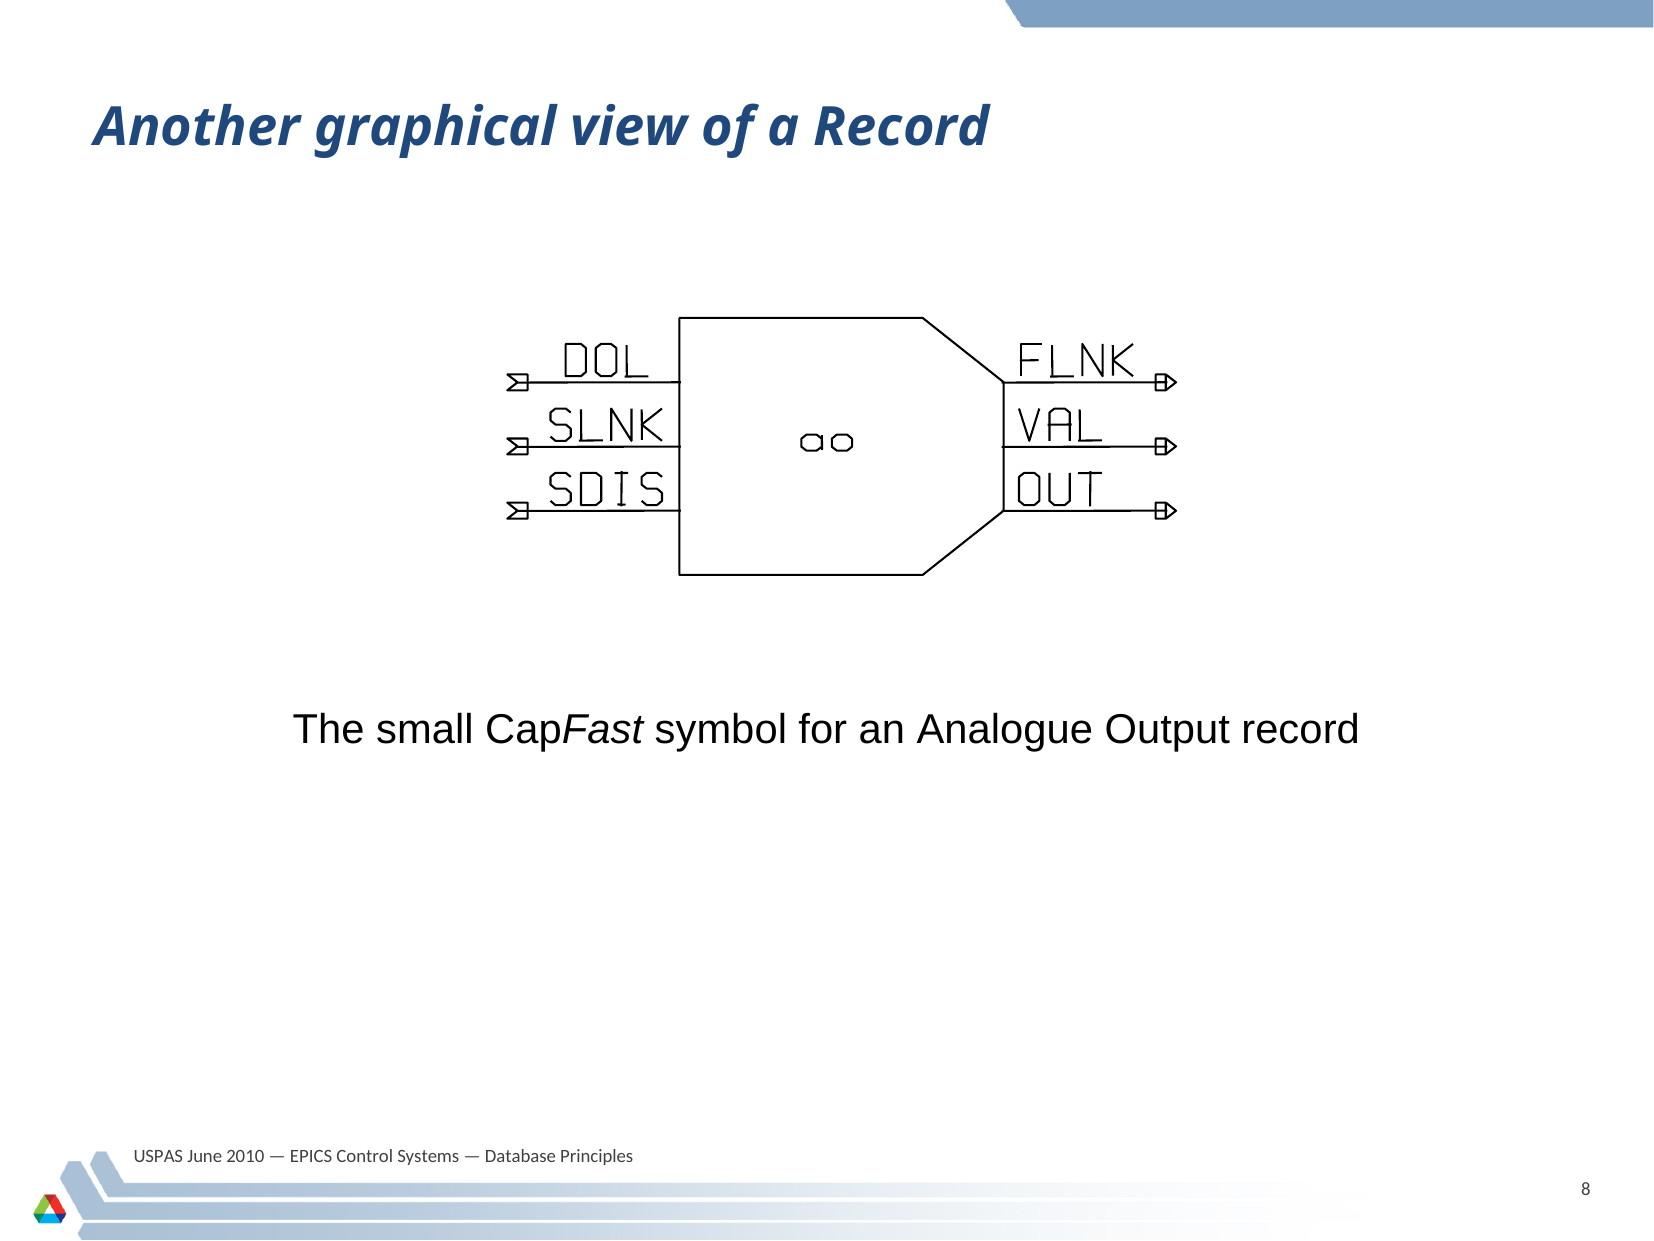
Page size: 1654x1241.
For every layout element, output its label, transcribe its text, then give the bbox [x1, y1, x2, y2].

picture [0, 0, 1654, 29]
picture [0, 1143, 1654, 1240]
text_box The small CapFast symbol for an Analogue Output record [163, 686, 1490, 760]
title Another graphical view of a Record [79, 80, 1379, 180]
